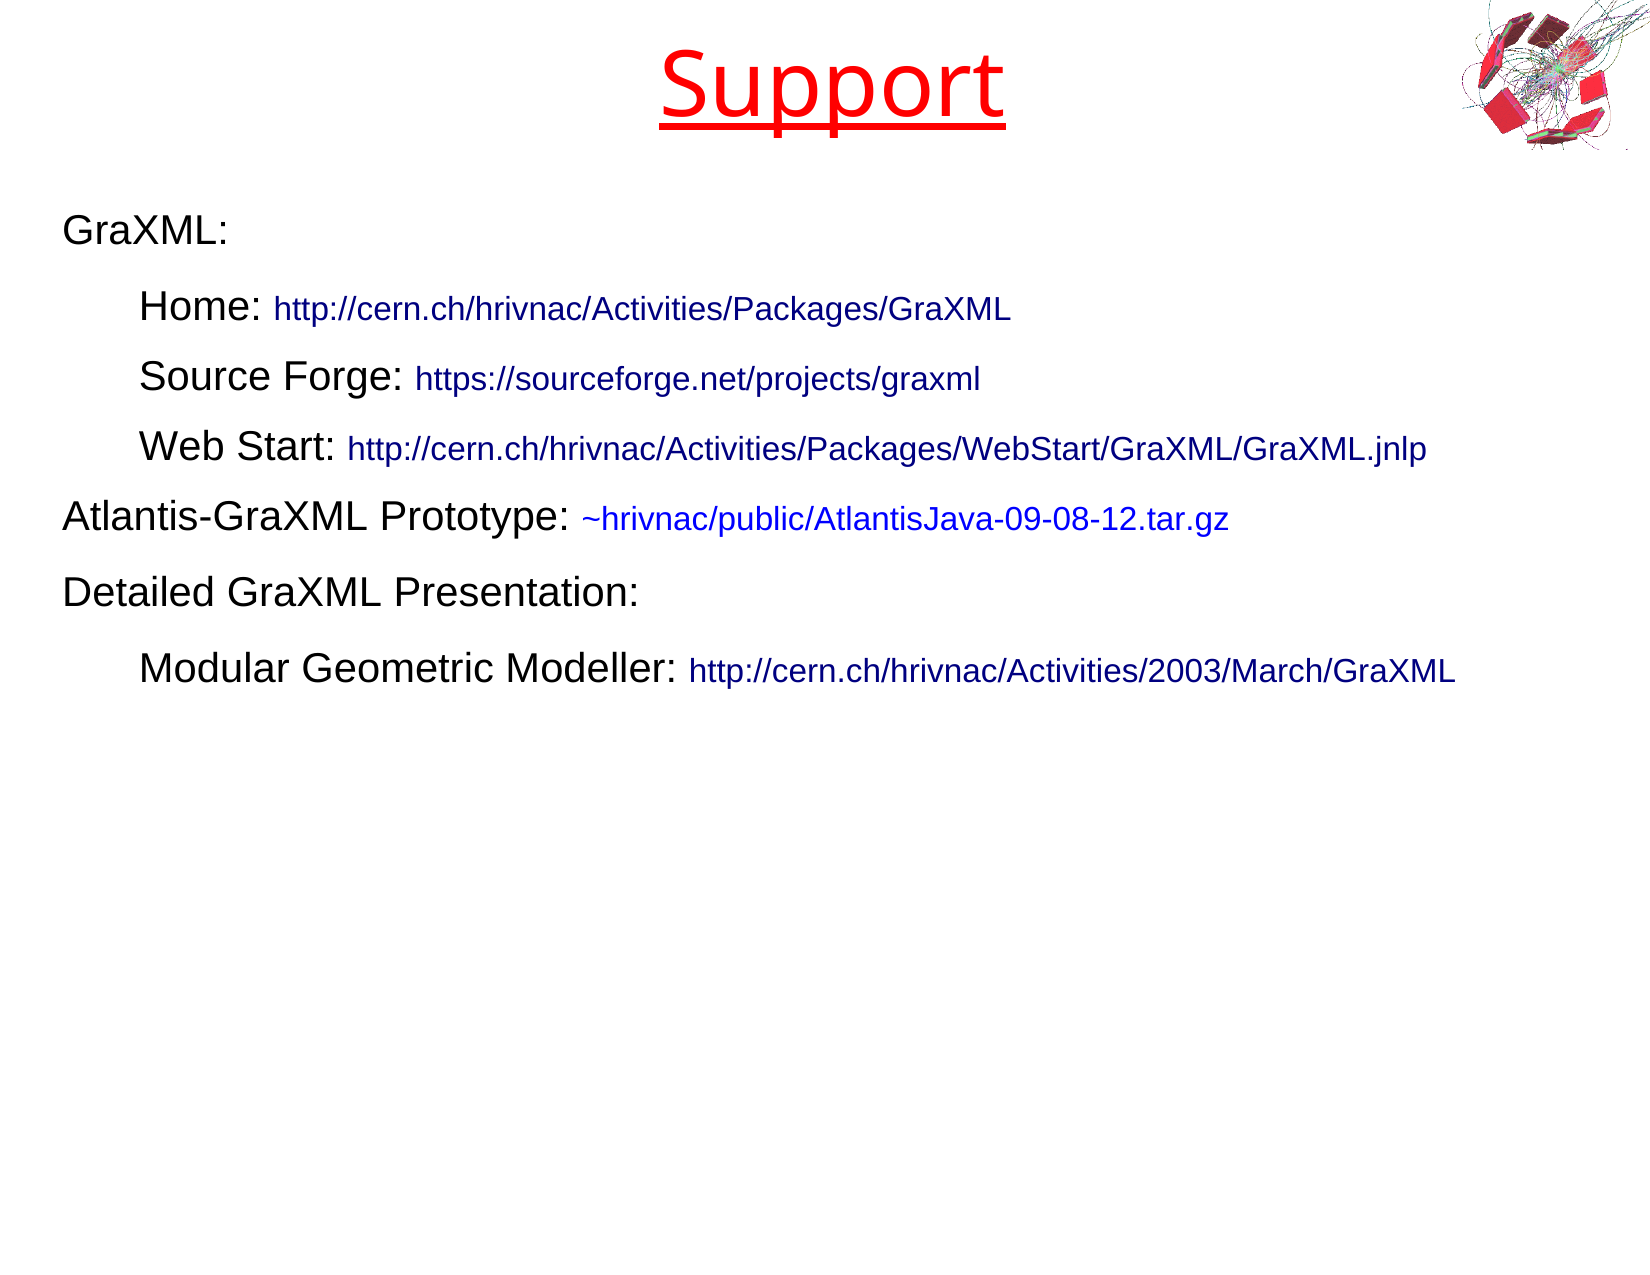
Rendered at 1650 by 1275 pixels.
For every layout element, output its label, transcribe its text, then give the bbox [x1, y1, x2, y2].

list GraXML: Home: http://cern.ch/hrivnac/Activities/Packages/GraXML Source Forge: https://sourceforge.net/projects/graxml Web Start: http://cern.ch/hrivnac/Activities/Packages/WebStart/GraXML/GraXML.jnlp Atlantis-GraXML Prototype: ~hrivnac/public/AtlantisJava-09-08-12.tar.gz Detailed GraXML Presentation: Modular Geometric Modeller: http://cern.ch/hrivnac/Activities/2003/March/GraXML [44, 206, 1509, 731]
picture [1462, 0, 1650, 151]
title Support [90, 0, 1576, 188]
